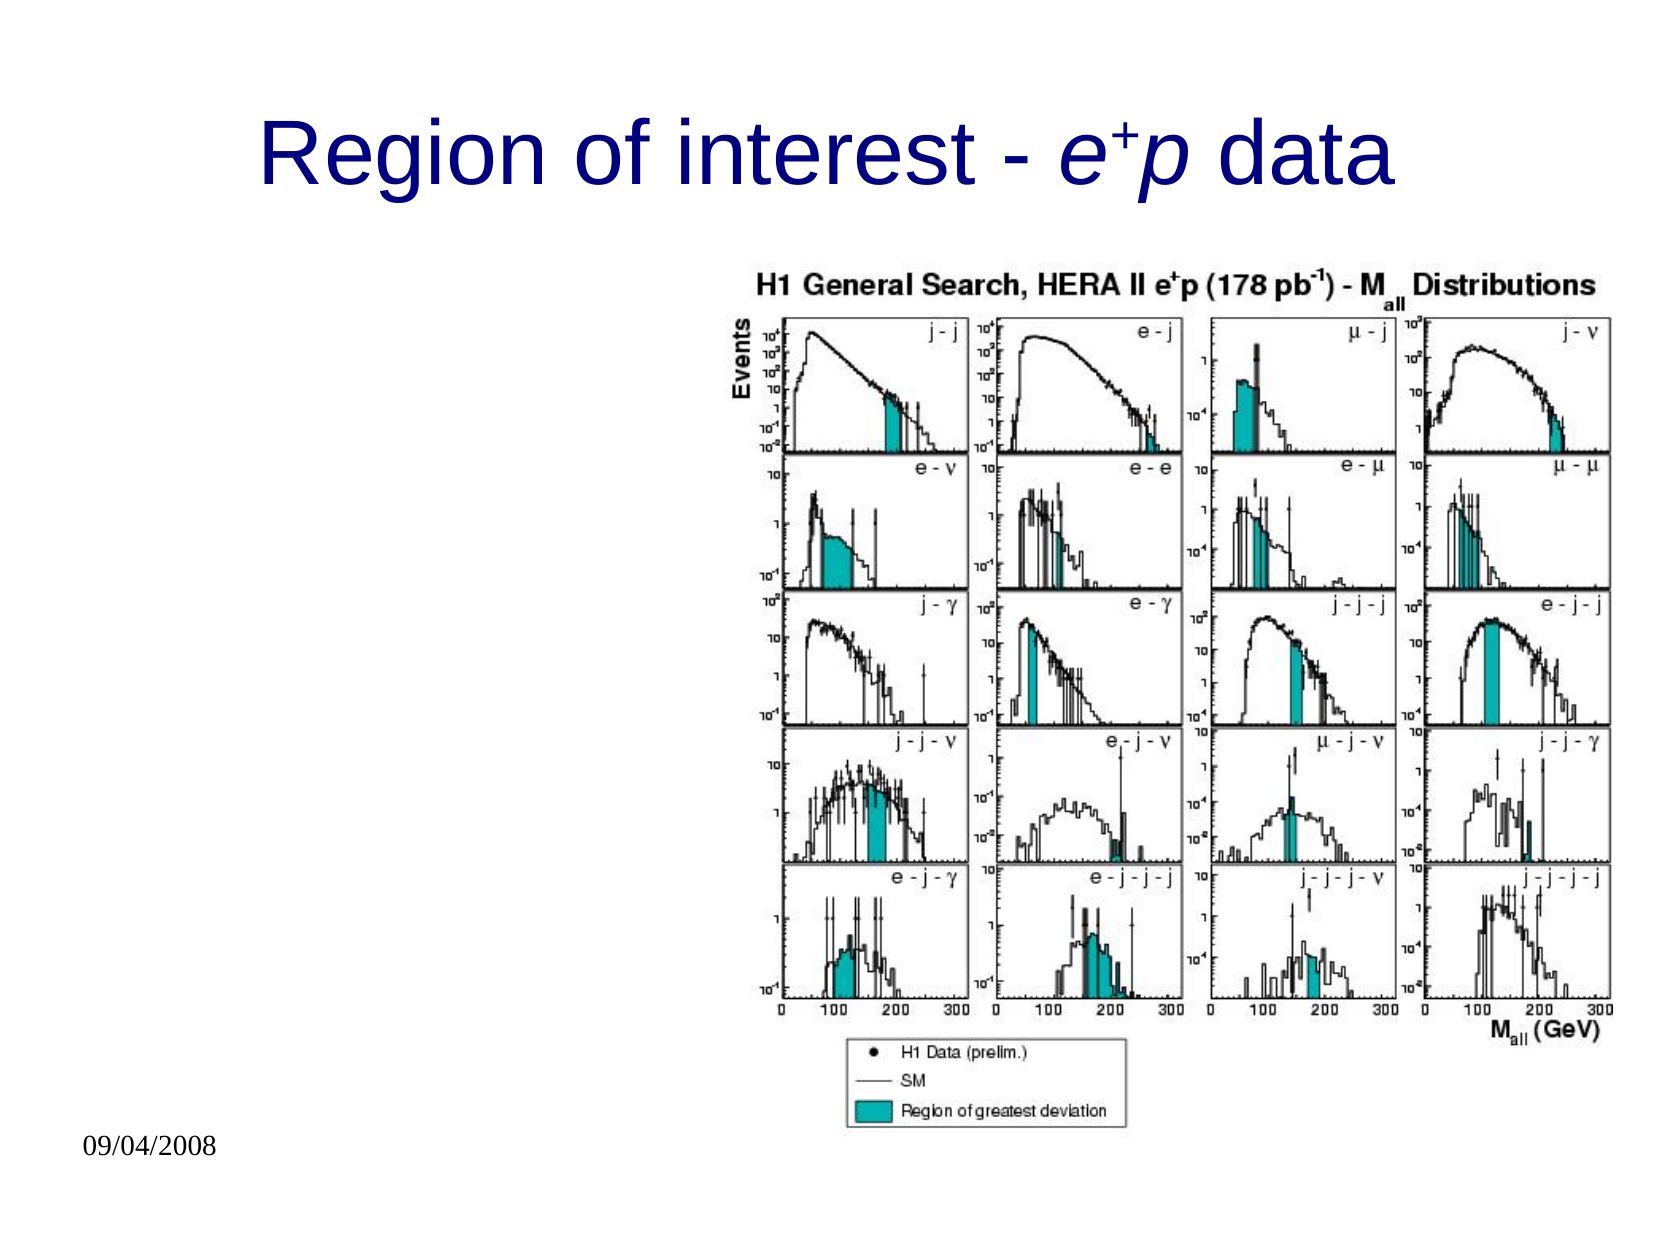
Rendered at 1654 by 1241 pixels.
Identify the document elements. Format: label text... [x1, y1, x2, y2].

picture [712, 262, 1613, 1182]
title Region of interest - e+p data [82, 49, 1571, 257]
